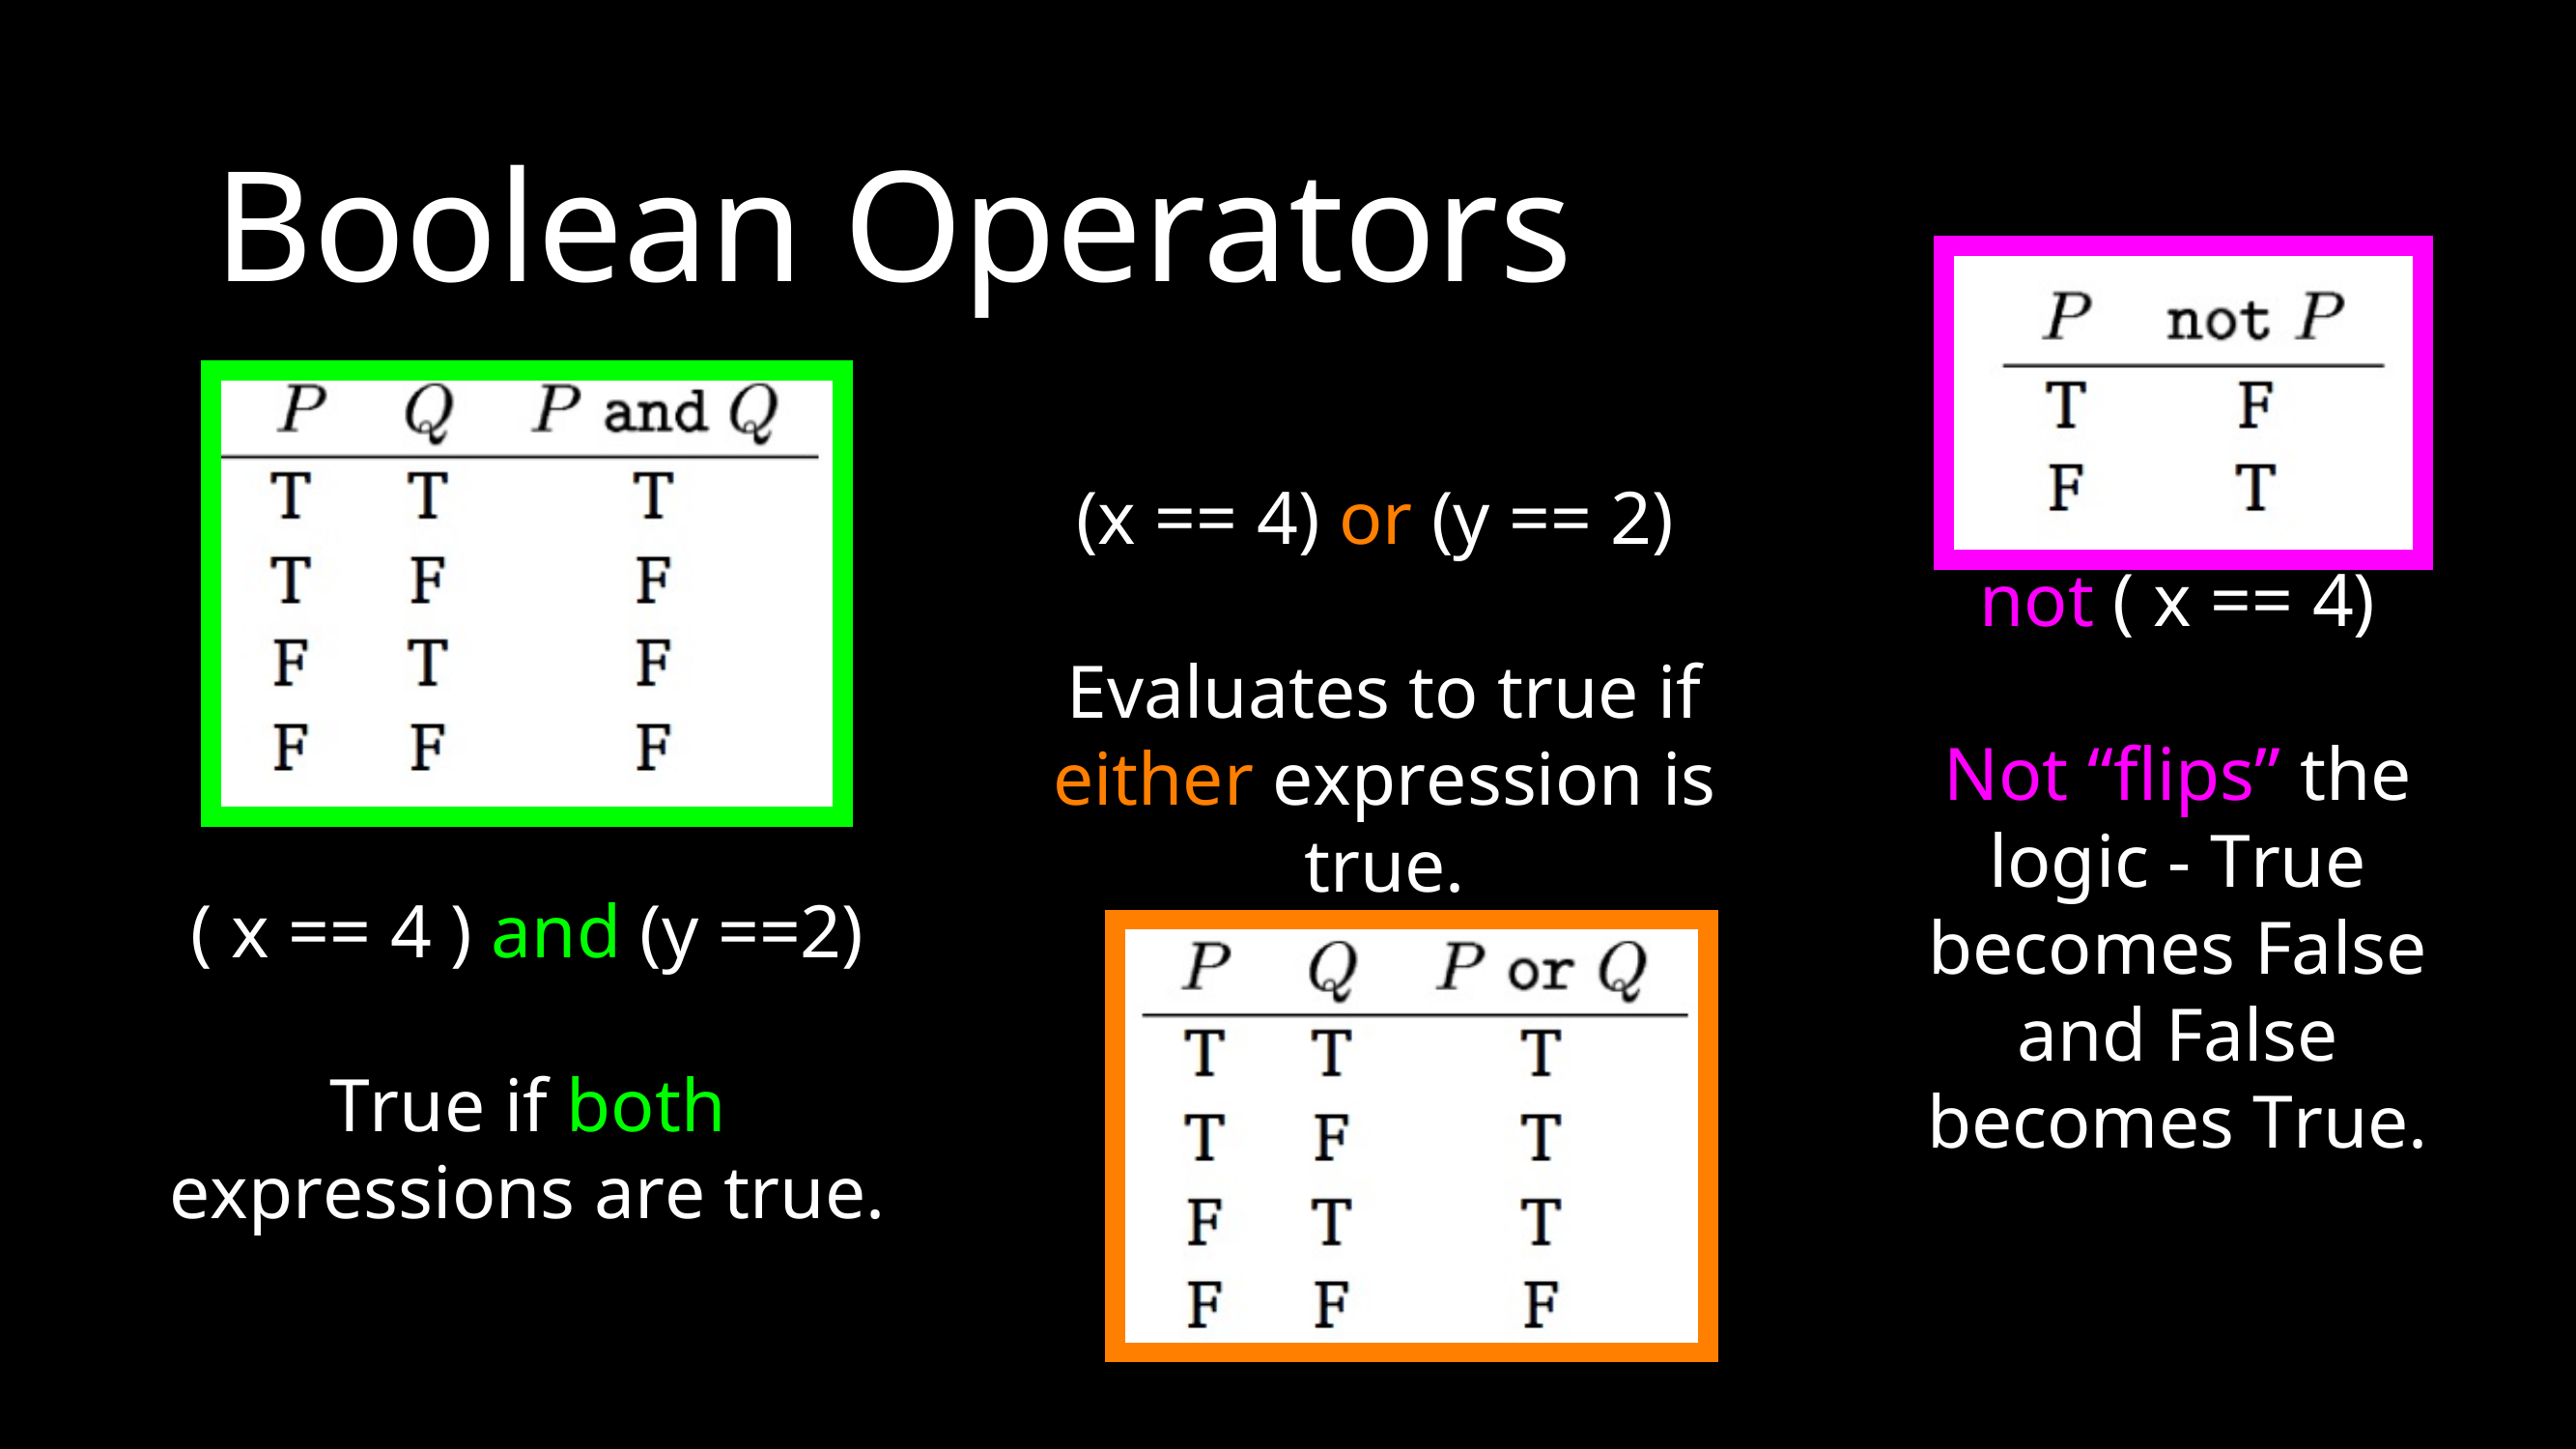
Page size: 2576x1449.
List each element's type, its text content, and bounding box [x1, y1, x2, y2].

picture [1954, 256, 2413, 550]
picture [221, 381, 833, 807]
picture [1125, 929, 1698, 1343]
text_box not ( x == 4) Not “flips” the logic - True becomes False and False becomes True. [1873, 602, 2483, 1115]
title Boolean Operators [183, 38, 1604, 403]
text_box (x == 4) or (y == 2) Evaluates to true if either expression is true. [999, 516, 1770, 863]
text_box ( x == 4 ) and (y ==2) True if both expressions are true. [156, 886, 898, 1234]
